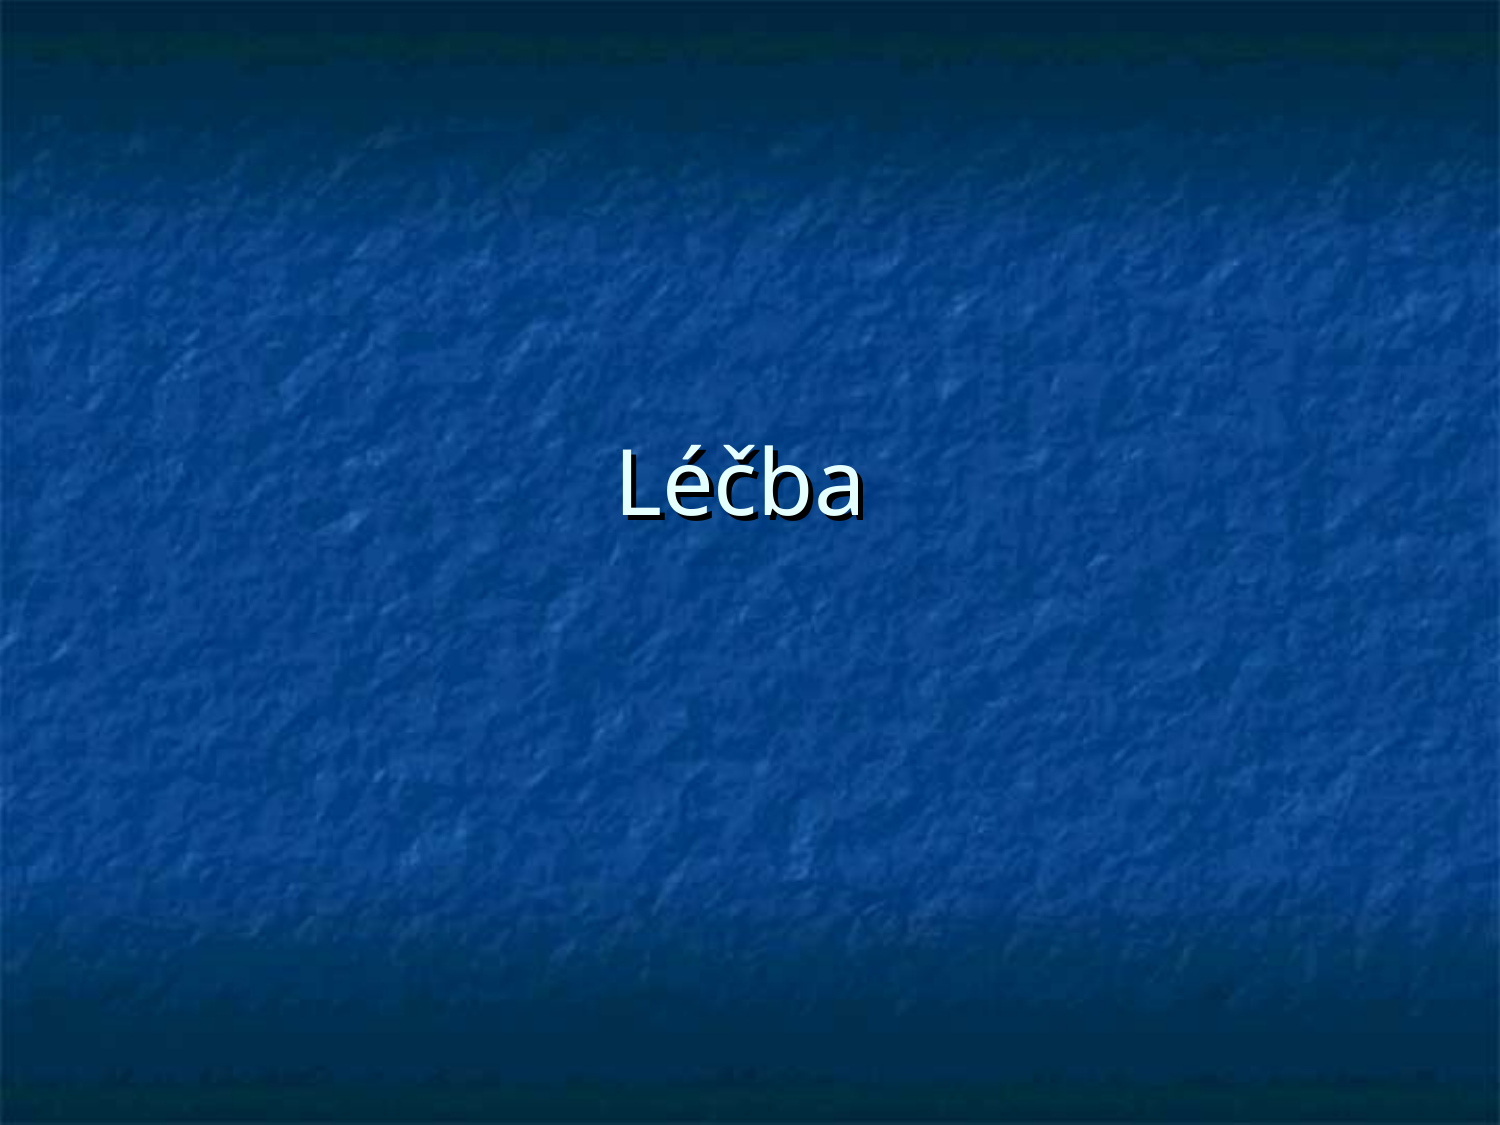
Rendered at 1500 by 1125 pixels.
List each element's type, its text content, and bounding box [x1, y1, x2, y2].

title Léčba [76, 385, 1427, 573]
picture [0, 0, 1500, 1125]
